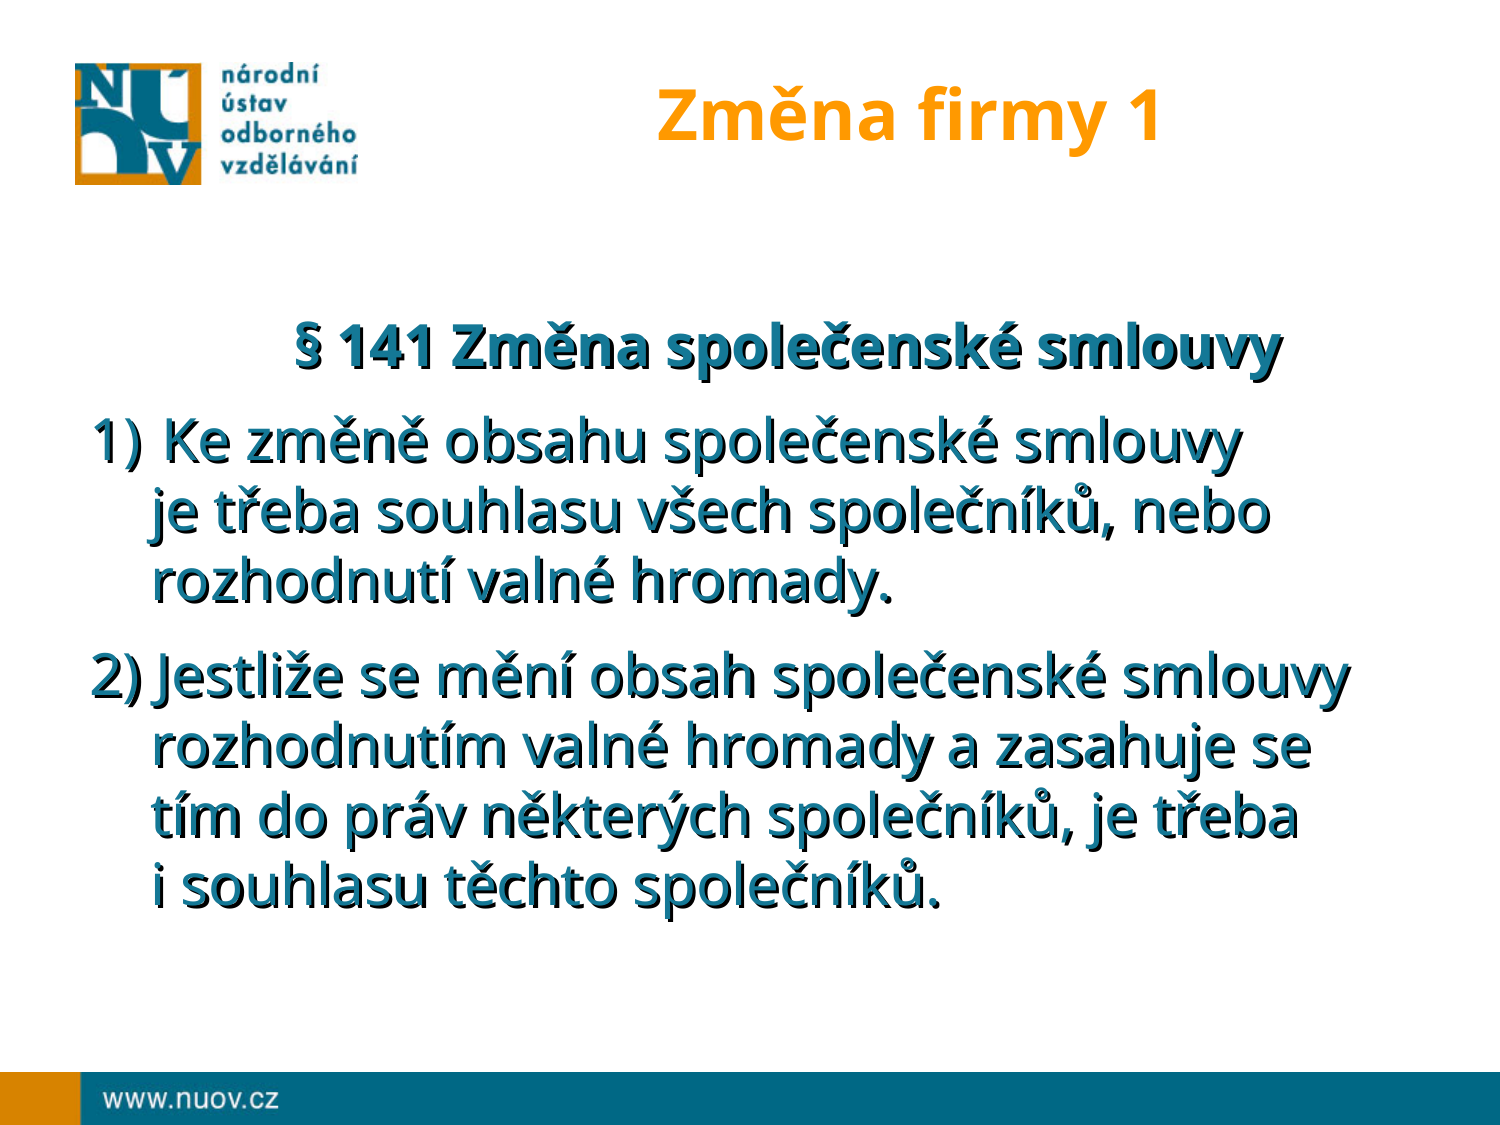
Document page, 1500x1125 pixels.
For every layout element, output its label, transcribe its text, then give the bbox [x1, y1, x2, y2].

title Změna firmy 1 [399, 37, 1425, 188]
text_box [75, 62, 358, 185]
text_box [0, 1072, 1500, 1125]
text_box § 141 Změna společenské smlouvy Ke změně obsahu společenské smlouvy je třeba souhlasu všech společníků, nebo rozhodnutí valné hromady. 2) Jestliže se mění obsah společenské smlouvy rozhodnutím valné hromady a zasahuje se tím do práv některých společníků, je třeba i souhlasu těchto společníků. [75, 299, 1500, 926]
